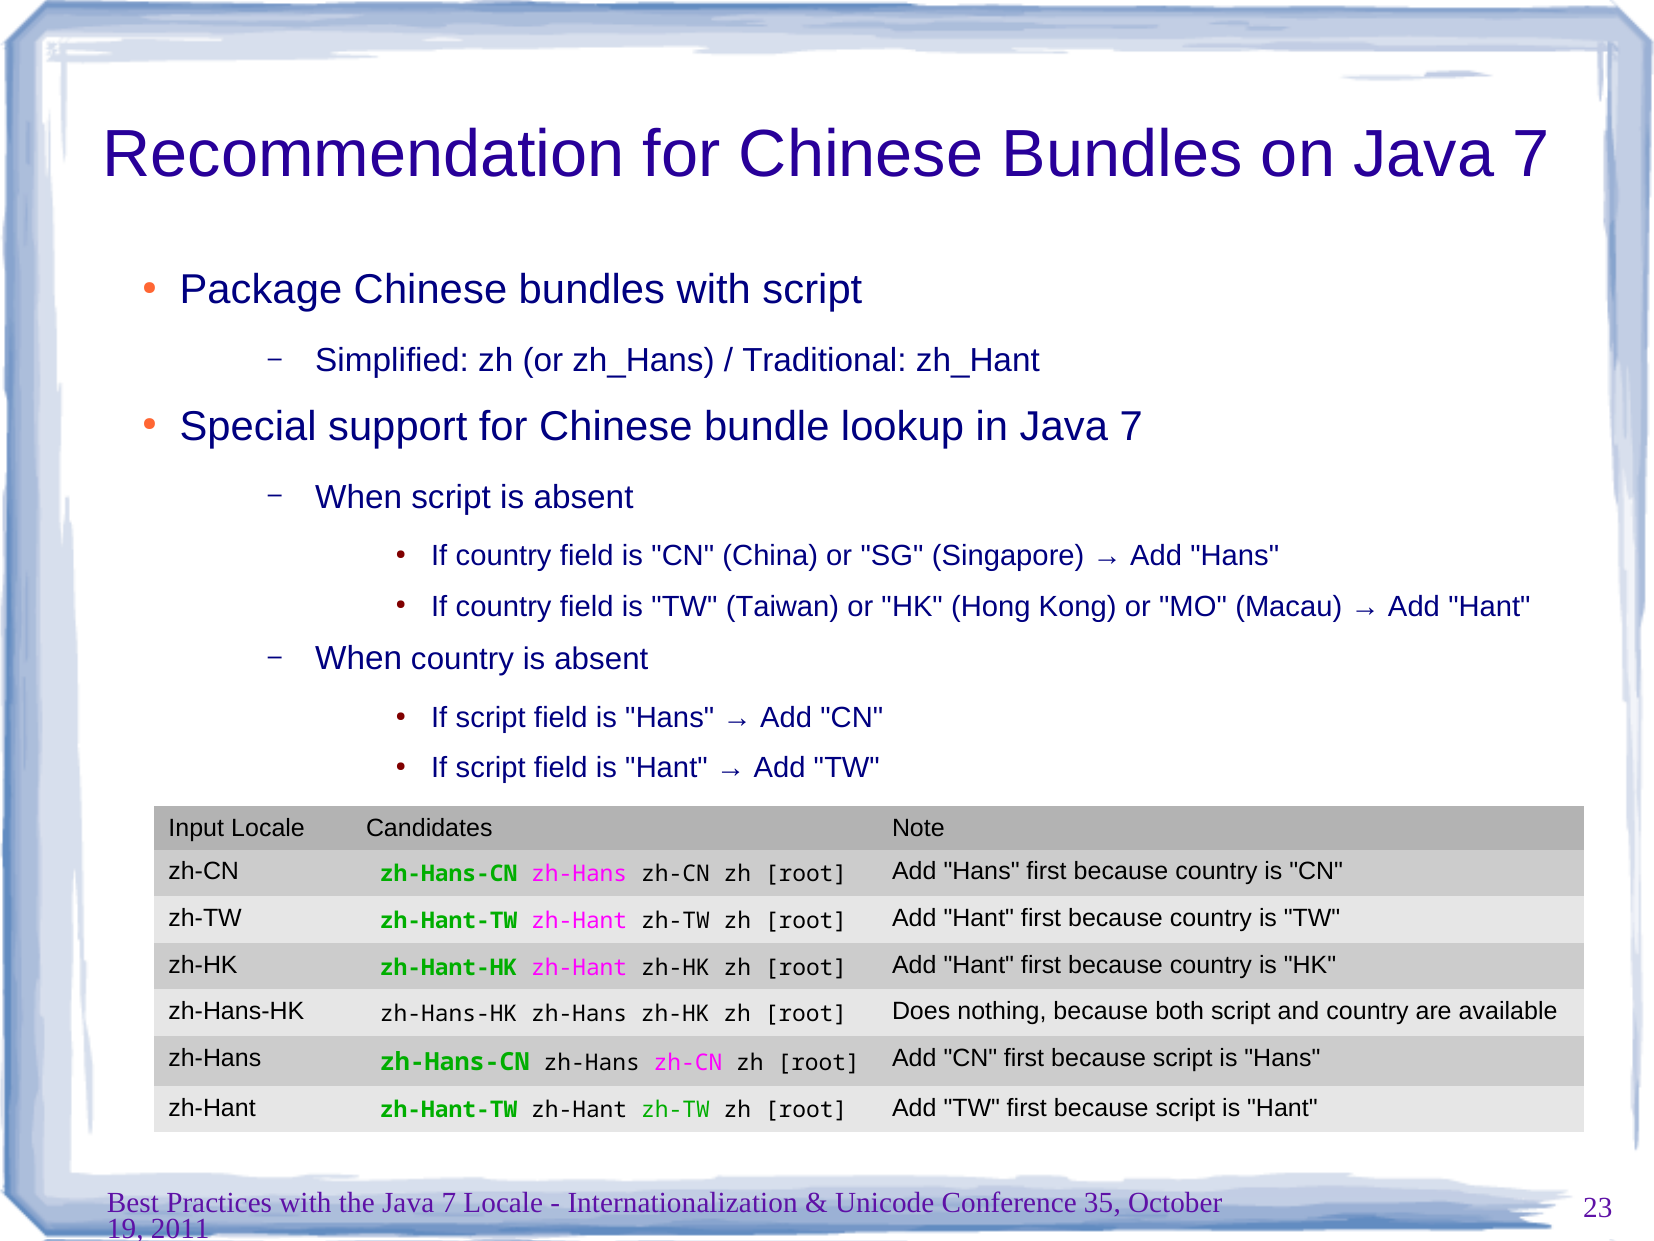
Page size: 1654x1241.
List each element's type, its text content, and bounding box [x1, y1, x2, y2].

table_cell zh-Hant [154, 1086, 351, 1132]
table_cell Does nothing, because both script and country are available [877, 989, 1584, 1036]
table_cell zh-Hant-TW zh-Hant zh-TW zh [root] [351, 1086, 877, 1132]
table_cell zh-Hant-TW zh-Hant zh-TW zh [root] [351, 896, 877, 943]
table_cell Add "Hans" first because country is "CN" [877, 850, 1584, 896]
table_cell zh-Hans-CN zh-Hans zh-CN zh [root] [351, 850, 877, 896]
table_header Candidates [351, 806, 877, 850]
table_cell zh-Hant-HK zh-Hant zh-HK zh [root] [351, 943, 877, 989]
table_cell zh-Hans-CN zh-Hans zh-CN zh [root] [351, 1036, 877, 1086]
table_cell zh-Hans-HK zh-Hans zh-HK zh [root] [351, 989, 877, 1036]
table_cell Add "TW" first because script is "Hant" [877, 1086, 1584, 1132]
table_header Input Locale [154, 806, 351, 850]
table_cell zh-HK [154, 943, 351, 989]
picture [0, 0, 1654, 1241]
table_cell Add "Hant" first because country is "TW" [877, 896, 1584, 943]
table_cell zh-TW [154, 896, 351, 943]
title Recommendation for Chinese Bundles on Java 7 [82, 49, 1571, 257]
table_cell Add "CN" first because script is "Hans" [877, 1036, 1584, 1086]
table_cell zh-Hans-HK [154, 989, 351, 1036]
table_cell Add "Hant" first because country is "HK" [877, 943, 1584, 989]
table_header Note [877, 806, 1584, 850]
list Package Chinese bundles with script Simplified: zh (or zh_Hans) / Traditional: zh_Hant Special support for Chinese bundle lookup in Java 7 When script is absent If country field is "CN" (China) or "SG" (Singapore) → Add "Hans" If country field is "TW" (Taiwan) or "HK" (Hong Kong) or "MO" (Macau) → Add "Hant" When country is absent If script field is "Hans" → Add "CN" If script field is "Hant" → Add "TW" [124, 265, 1577, 818]
table_cell zh-CN [154, 850, 351, 896]
table_cell zh-Hans [154, 1036, 351, 1086]
